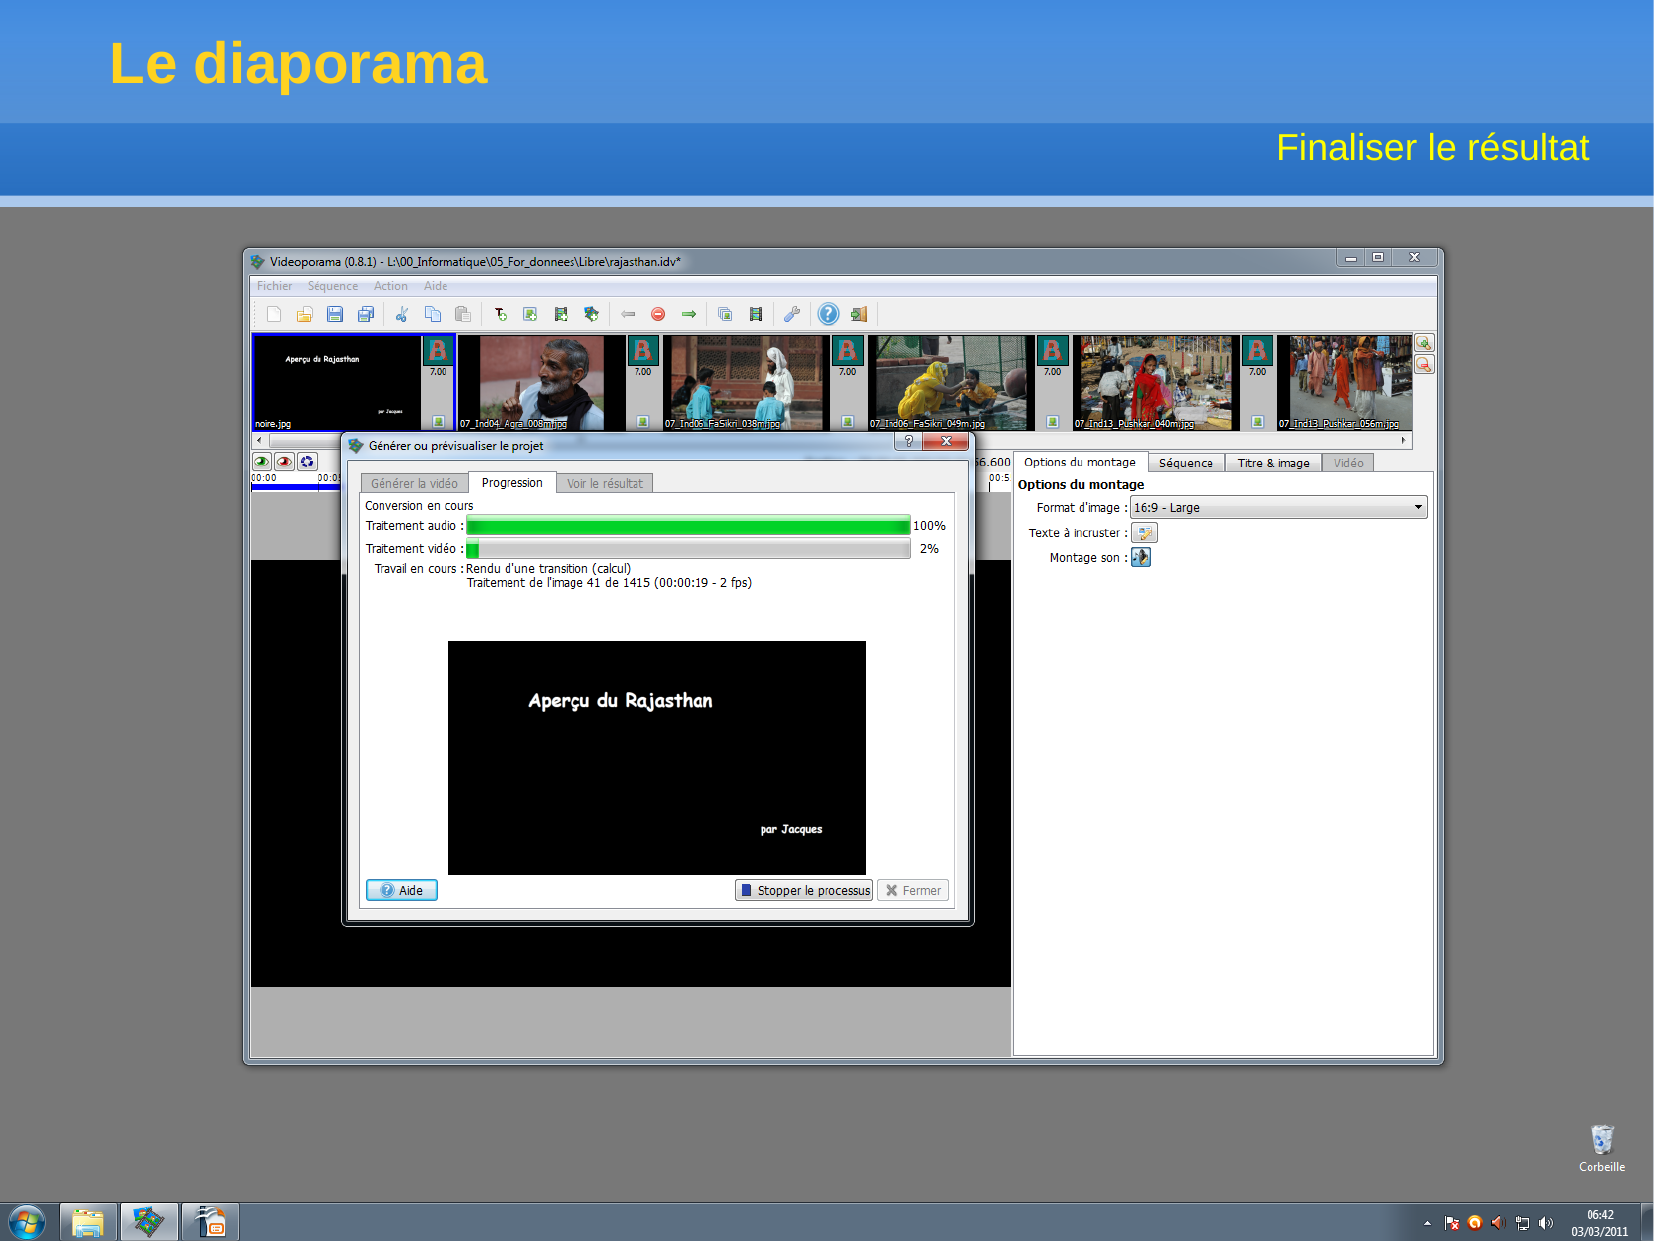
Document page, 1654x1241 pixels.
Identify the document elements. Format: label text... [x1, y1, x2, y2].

picture [0, 0, 1654, 206]
picture [0, 207, 1654, 1241]
text_box Finaliser le résultat [1240, 77, 1654, 177]
text_box Le diaporama [5, 17, 609, 107]
